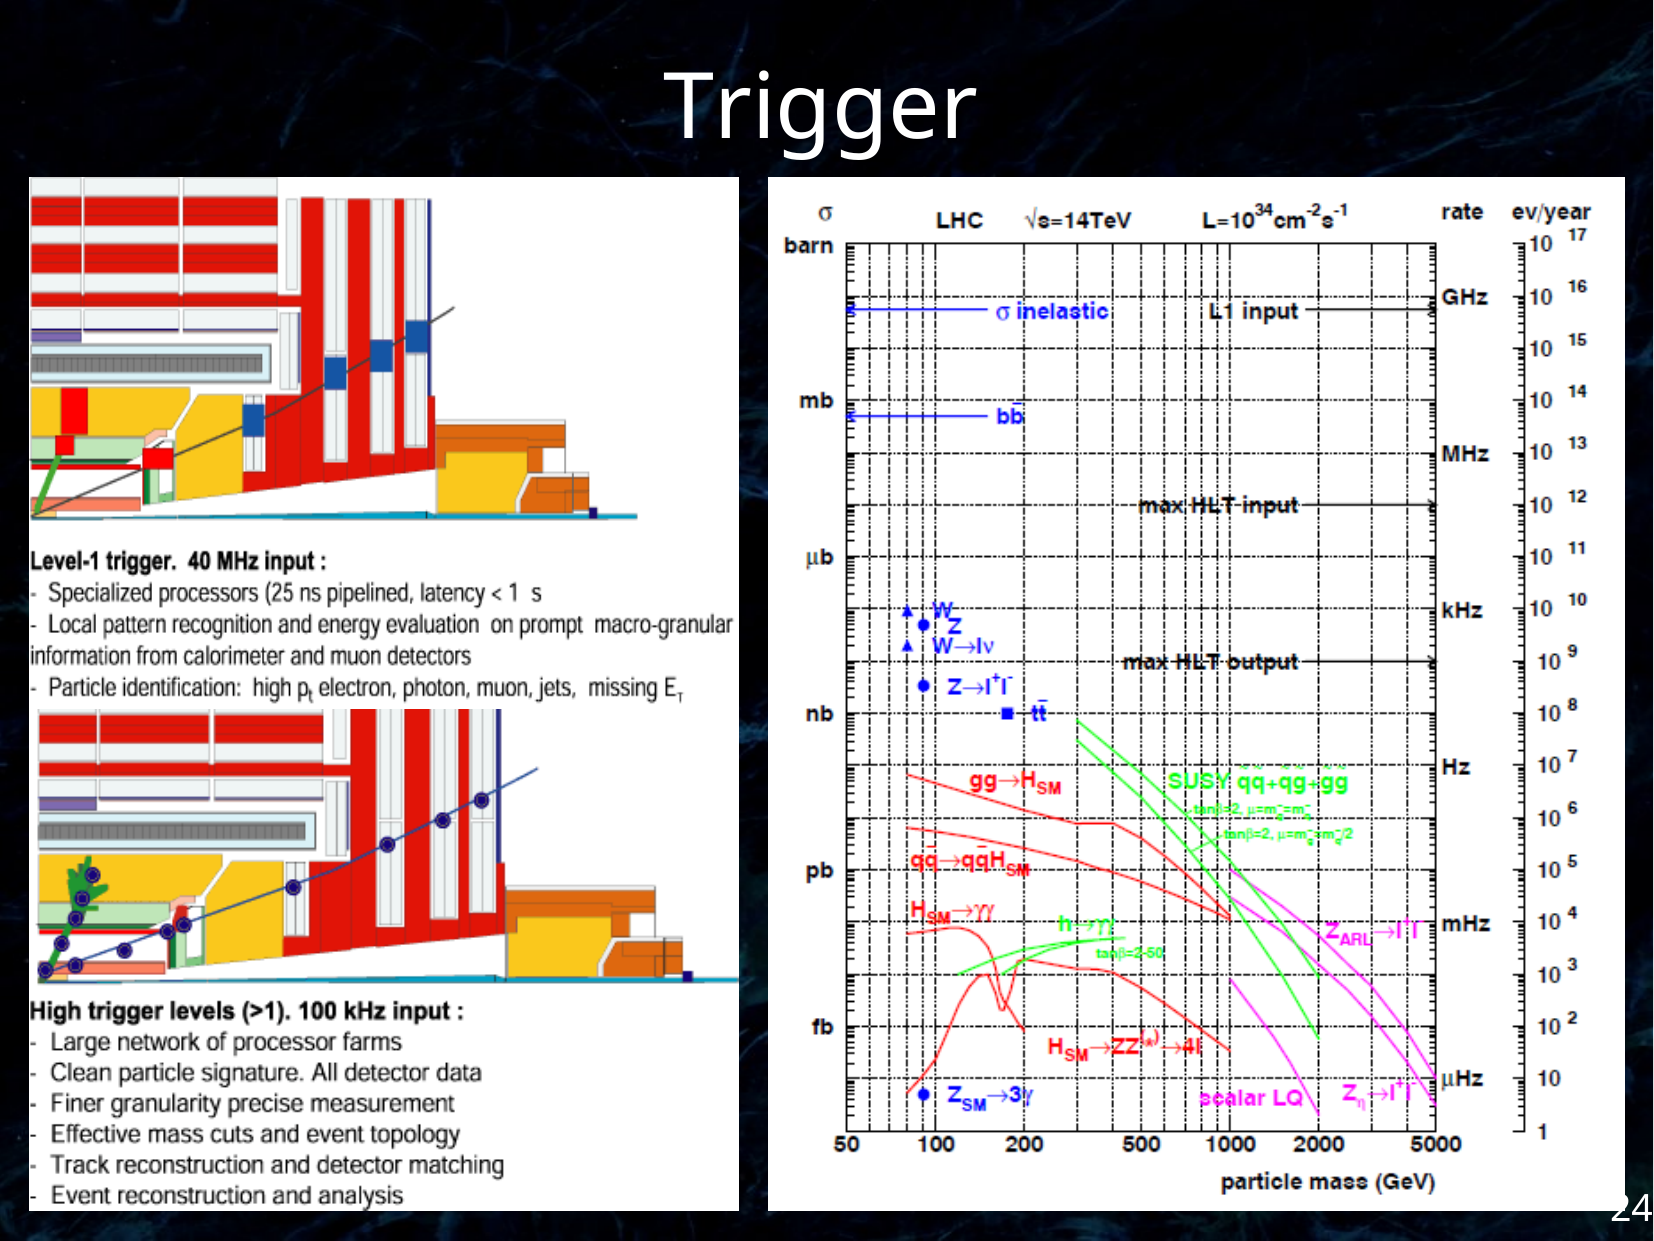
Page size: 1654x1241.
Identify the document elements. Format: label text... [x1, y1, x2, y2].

picture [0, 0, 1654, 1241]
title Trigger [77, 36, 1565, 170]
